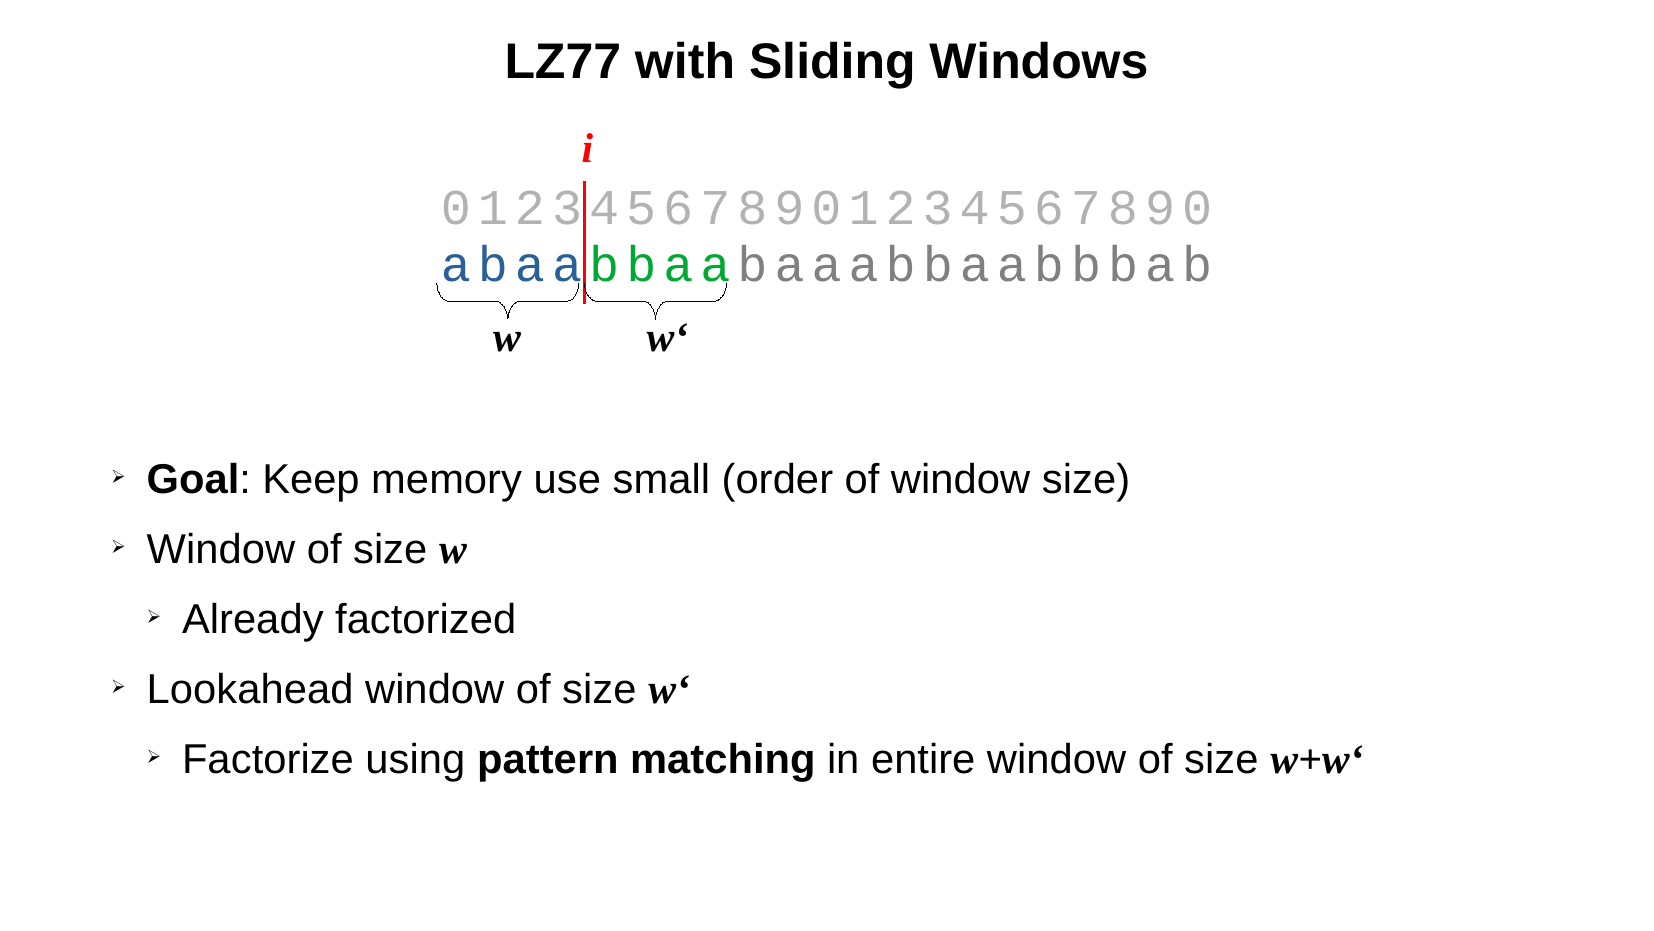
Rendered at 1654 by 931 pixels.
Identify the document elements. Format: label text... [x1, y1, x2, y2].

text_box LZ77 with Sliding Windows [474, 0, 1180, 125]
text_box 012345678901234567890 abaabbaabaaabbaabbbab [426, 175, 1228, 304]
text_box w‘ [631, 307, 709, 415]
text_box Goal: Keep memory use small (order of window size) Window of size w Already factorized Lookahead window of size w‘ Factorize using pattern matching in entire window of size w+w‘ [96, 425, 1558, 790]
text_box i [566, 125, 609, 180]
text_box w [478, 307, 536, 369]
